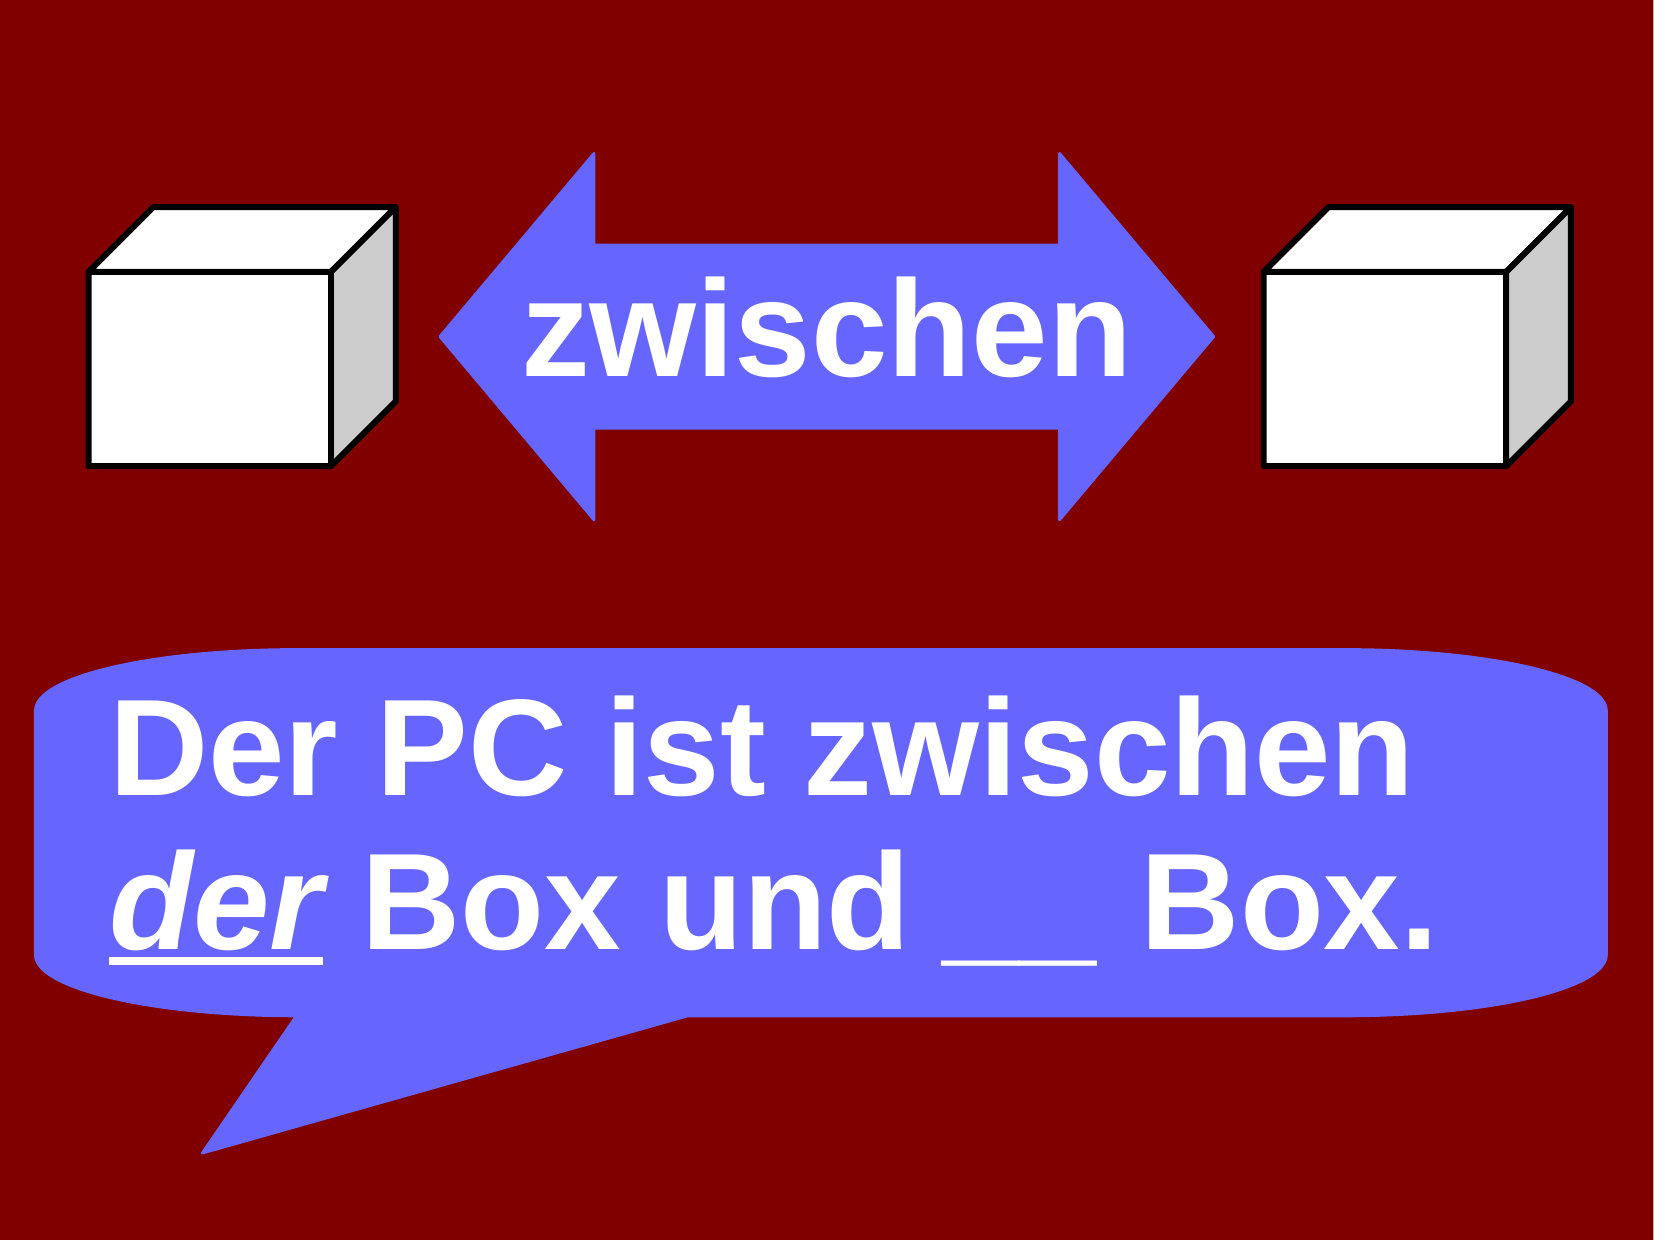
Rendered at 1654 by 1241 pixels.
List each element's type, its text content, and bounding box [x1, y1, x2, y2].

text_box [439, 273, 493, 400]
text_box [35, 671, 1607, 1153]
text_box [505, 414, 1149, 520]
text_box zwischen [493, 244, 1161, 414]
text_box [1059, 153, 1136, 244]
text_box [517, 153, 594, 244]
text_box [1161, 274, 1214, 400]
text_box [88, 207, 396, 467]
text_box [133, 649, 1509, 663]
text_box [1263, 207, 1571, 467]
text_box Der PC ist zwischen der Box und __ Box. [94, 663, 1544, 987]
